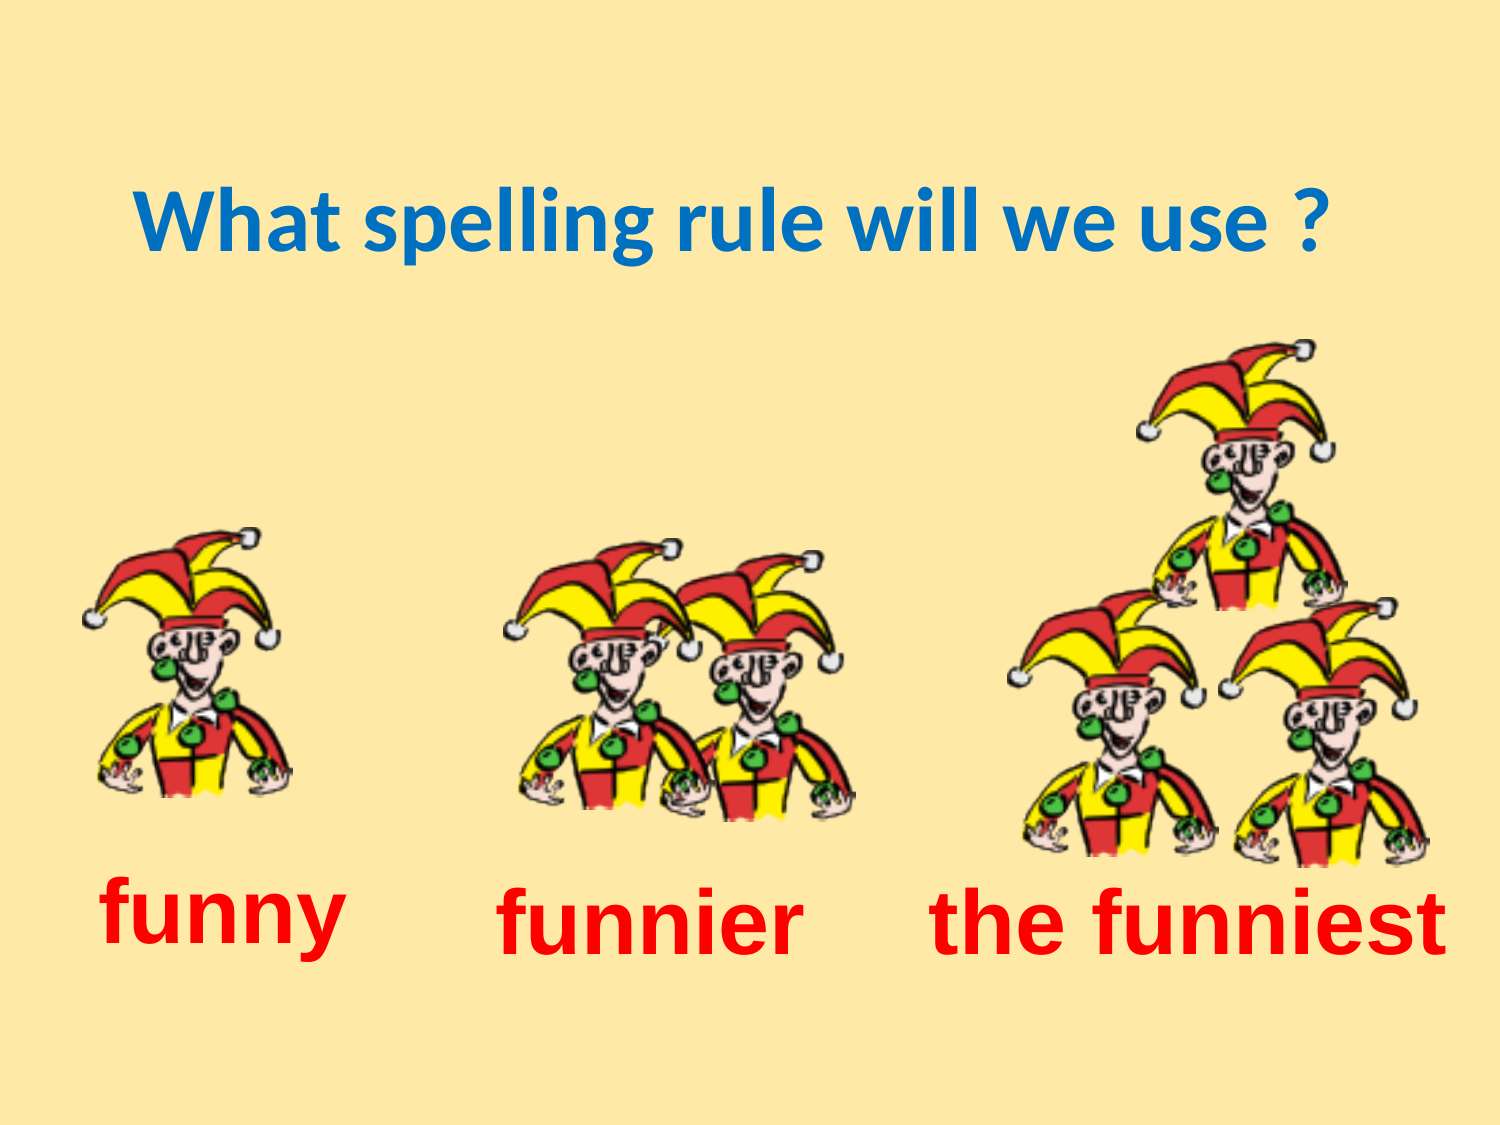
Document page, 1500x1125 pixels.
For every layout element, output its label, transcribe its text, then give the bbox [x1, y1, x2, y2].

picture [503, 538, 856, 822]
title What spelling rule will we use ? [58, 152, 1409, 388]
picture [82, 527, 293, 798]
text_box funnier [480, 855, 913, 981]
text_box funny [83, 843, 363, 970]
picture [1007, 339, 1430, 855]
text_box the funniest [913, 855, 1500, 981]
